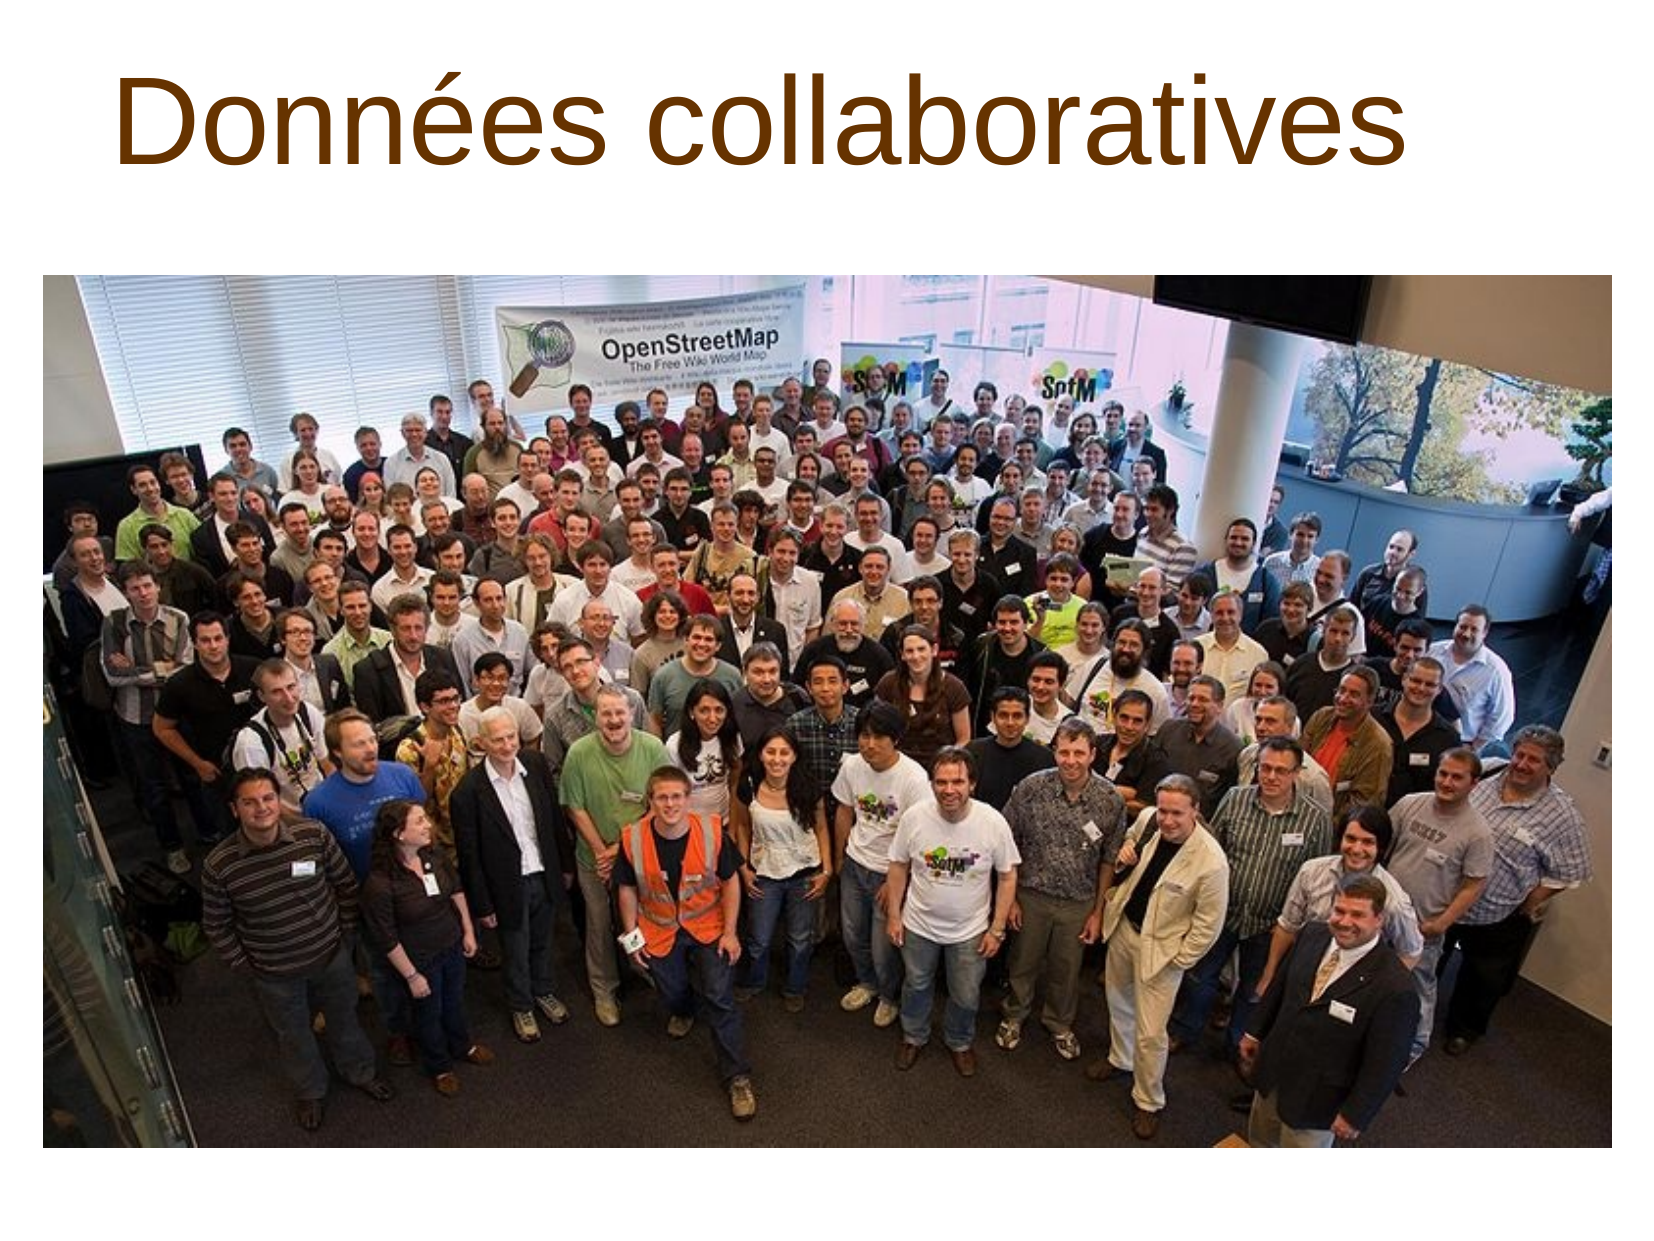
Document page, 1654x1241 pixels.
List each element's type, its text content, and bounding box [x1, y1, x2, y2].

title Données collaboratives [110, 40, 1546, 201]
picture [43, 275, 1612, 1148]
